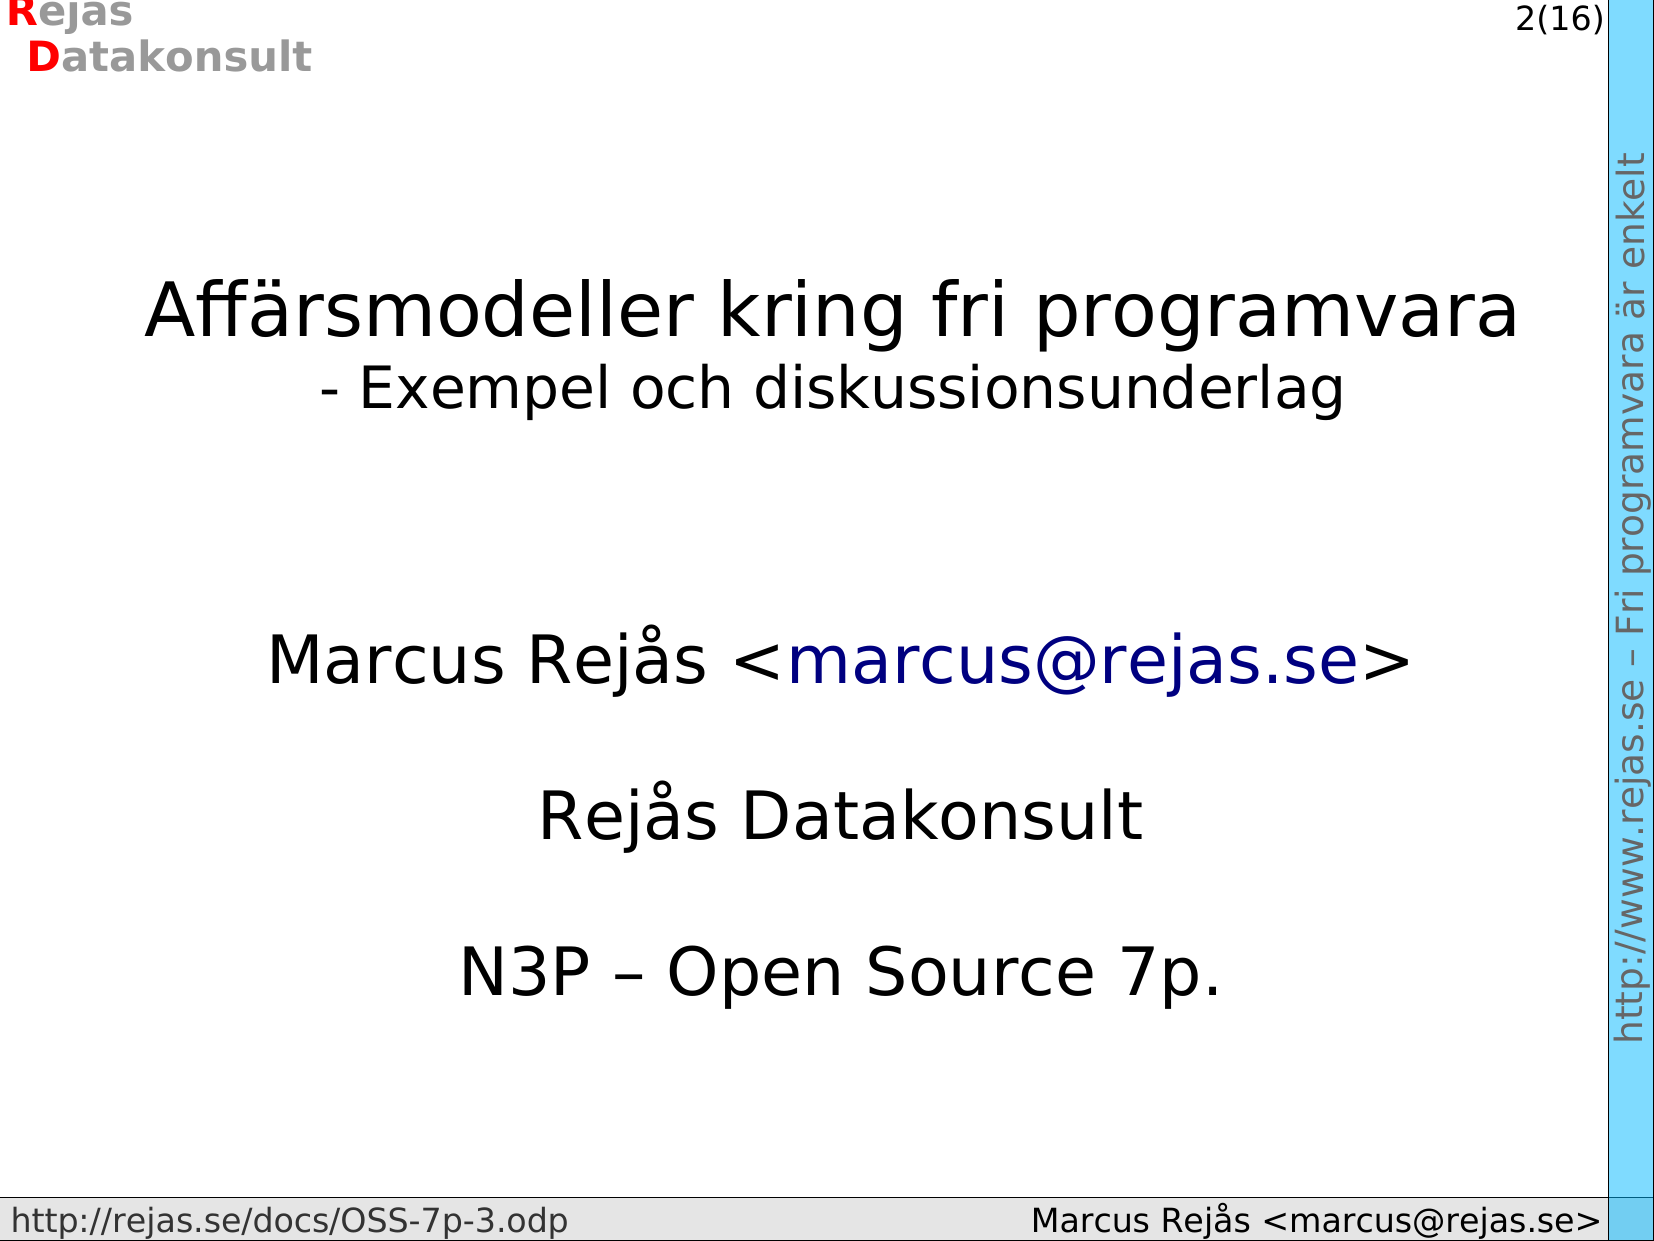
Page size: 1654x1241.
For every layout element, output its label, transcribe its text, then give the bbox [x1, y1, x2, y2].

subtitle Marcus Rejås <marcus@rejas.se> Rejås Datakonsult N3P – Open Source 7p. [117, 572, 1530, 1139]
title Affärsmodeller kring fri programvara - Exempel och diskussionsunderlag [127, 240, 1540, 448]
